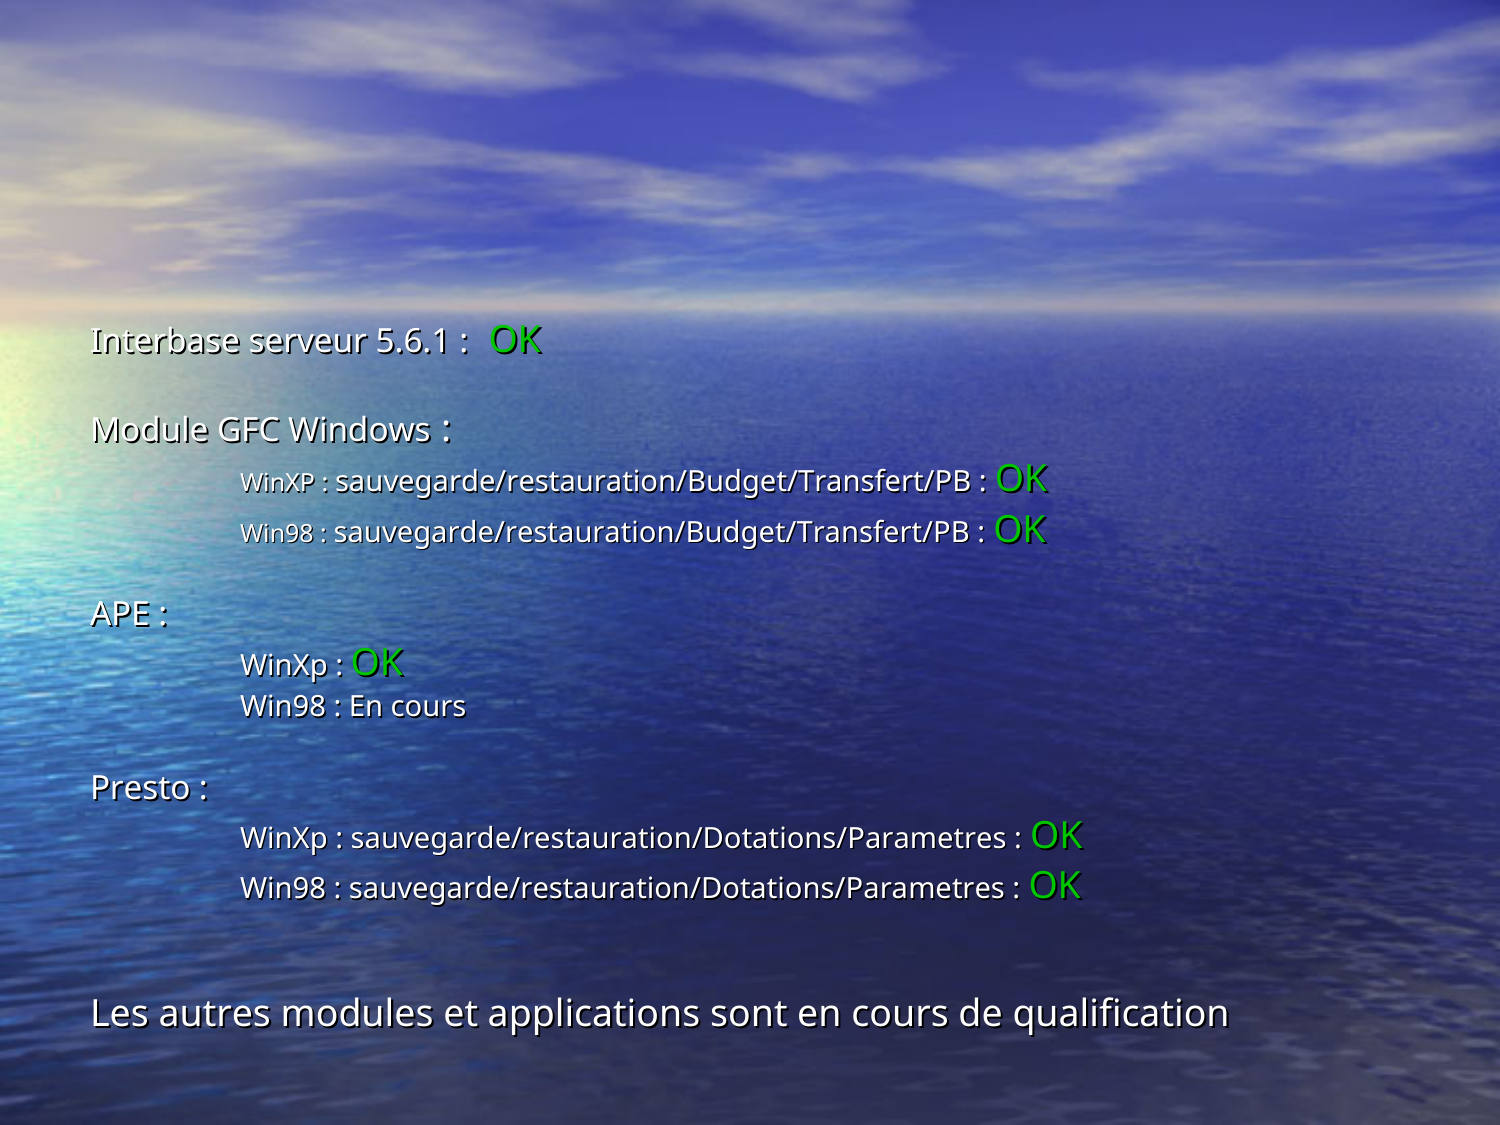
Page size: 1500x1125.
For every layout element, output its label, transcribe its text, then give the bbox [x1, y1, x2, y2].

picture [0, 0, 1500, 1125]
title [75, 47, 1426, 276]
list Interbase serveur 5.6.1 : OK Module GFC Windows : WinXP : sauvegarde/restauration/Budget/Transfert/PB : OK Win98 : sauvegarde/restauration/Budget/Transfert/PB : OK APE : WinXp : OK Win98 : En cours Presto : WinXp : sauvegarde/restauration/Dotations/Parametres : OK Win98 : sauvegarde/restauration/Dotations/Parametres : OK Les autres modules et applications sont en cours de qualification [75, 312, 1426, 988]
